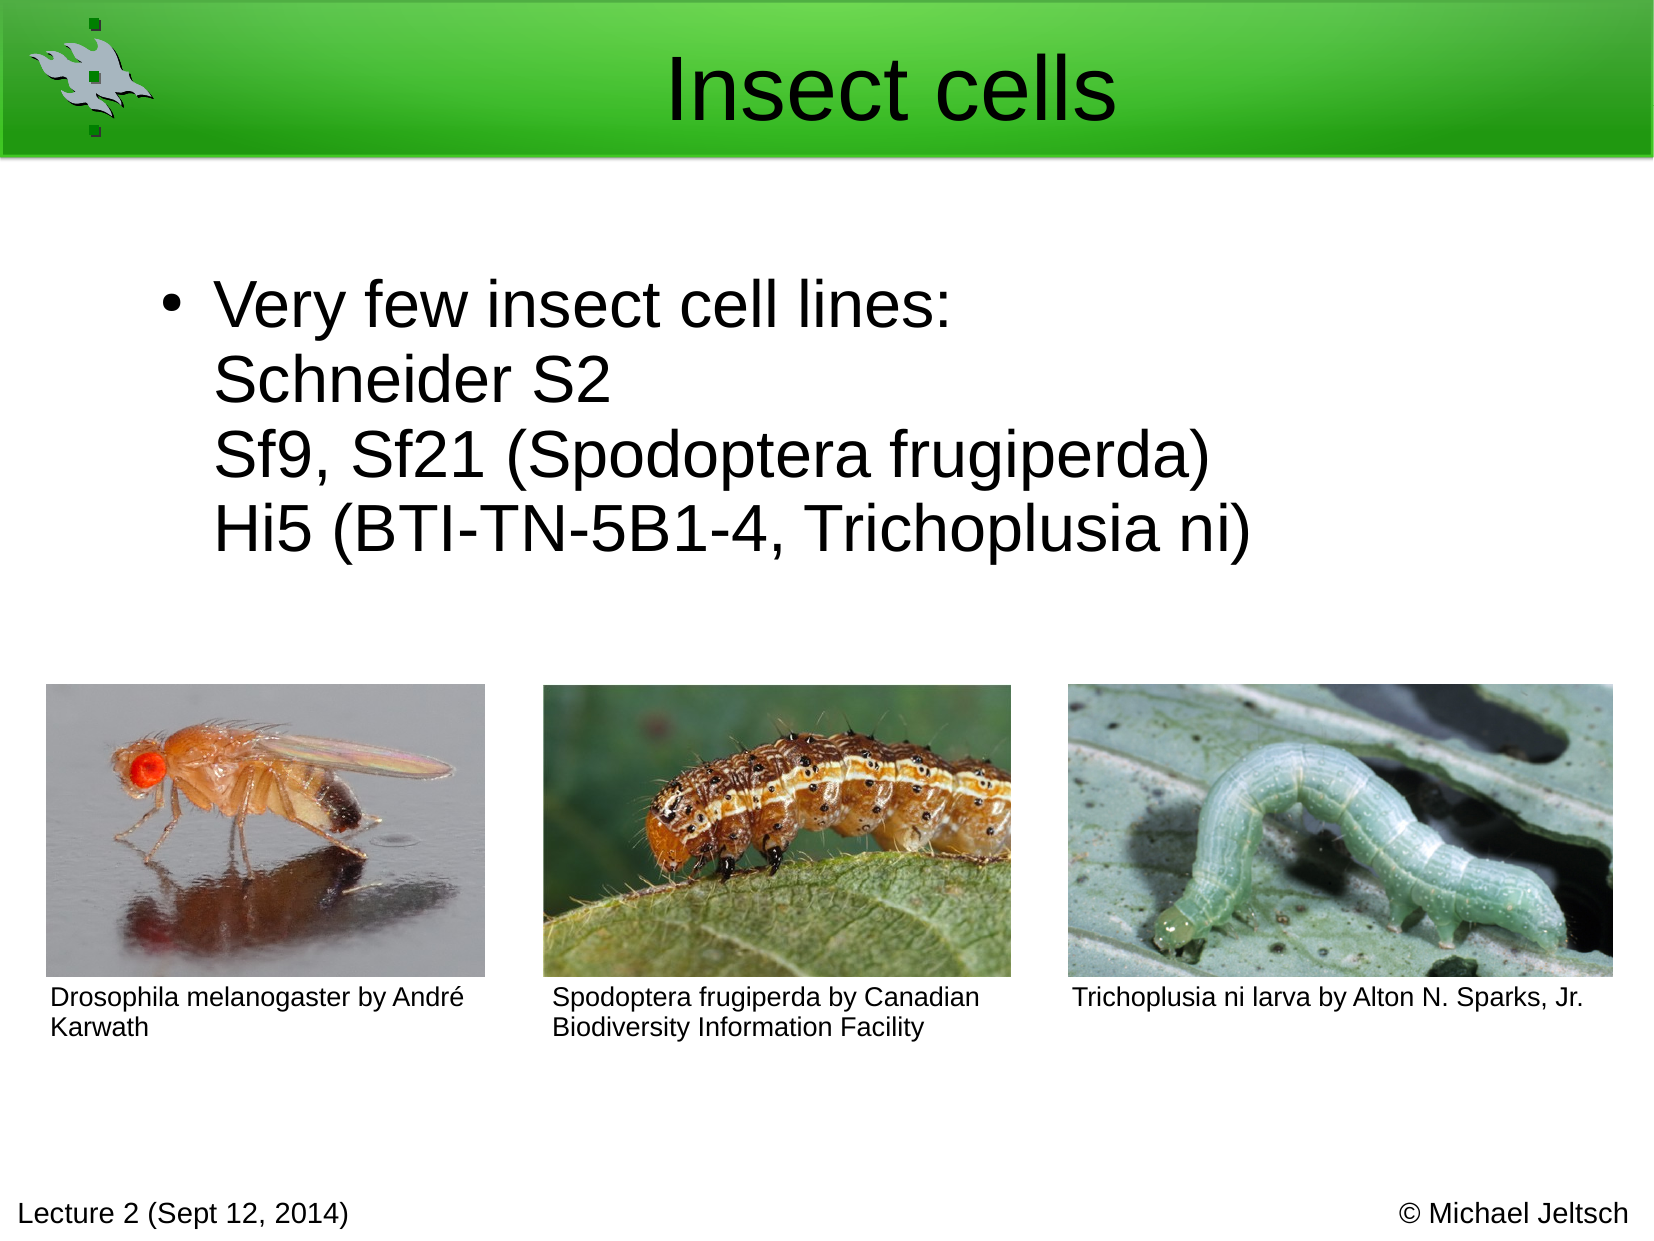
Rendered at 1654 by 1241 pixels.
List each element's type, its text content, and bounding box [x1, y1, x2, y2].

picture [46, 684, 485, 974]
list Very few insect cell lines: Schneider S2 Sf9, Sf21 (Spodoptera frugiperda) Hi5 (BTI-TN-5B1-4, Trichoplusia ni) [142, 267, 1631, 609]
picture [543, 684, 1011, 977]
title Insect cells [212, 17, 1571, 160]
text_box Trichoplusia ni larva by Alton N. Sparks, Jr. [1057, 974, 1648, 1020]
text_box Drosophila melanogaster by André Karwath [35, 974, 485, 1050]
text_box Spodoptera frugiperda by Canadian Biodiversity Information Facility [537, 974, 1004, 1050]
picture [1068, 684, 1613, 974]
